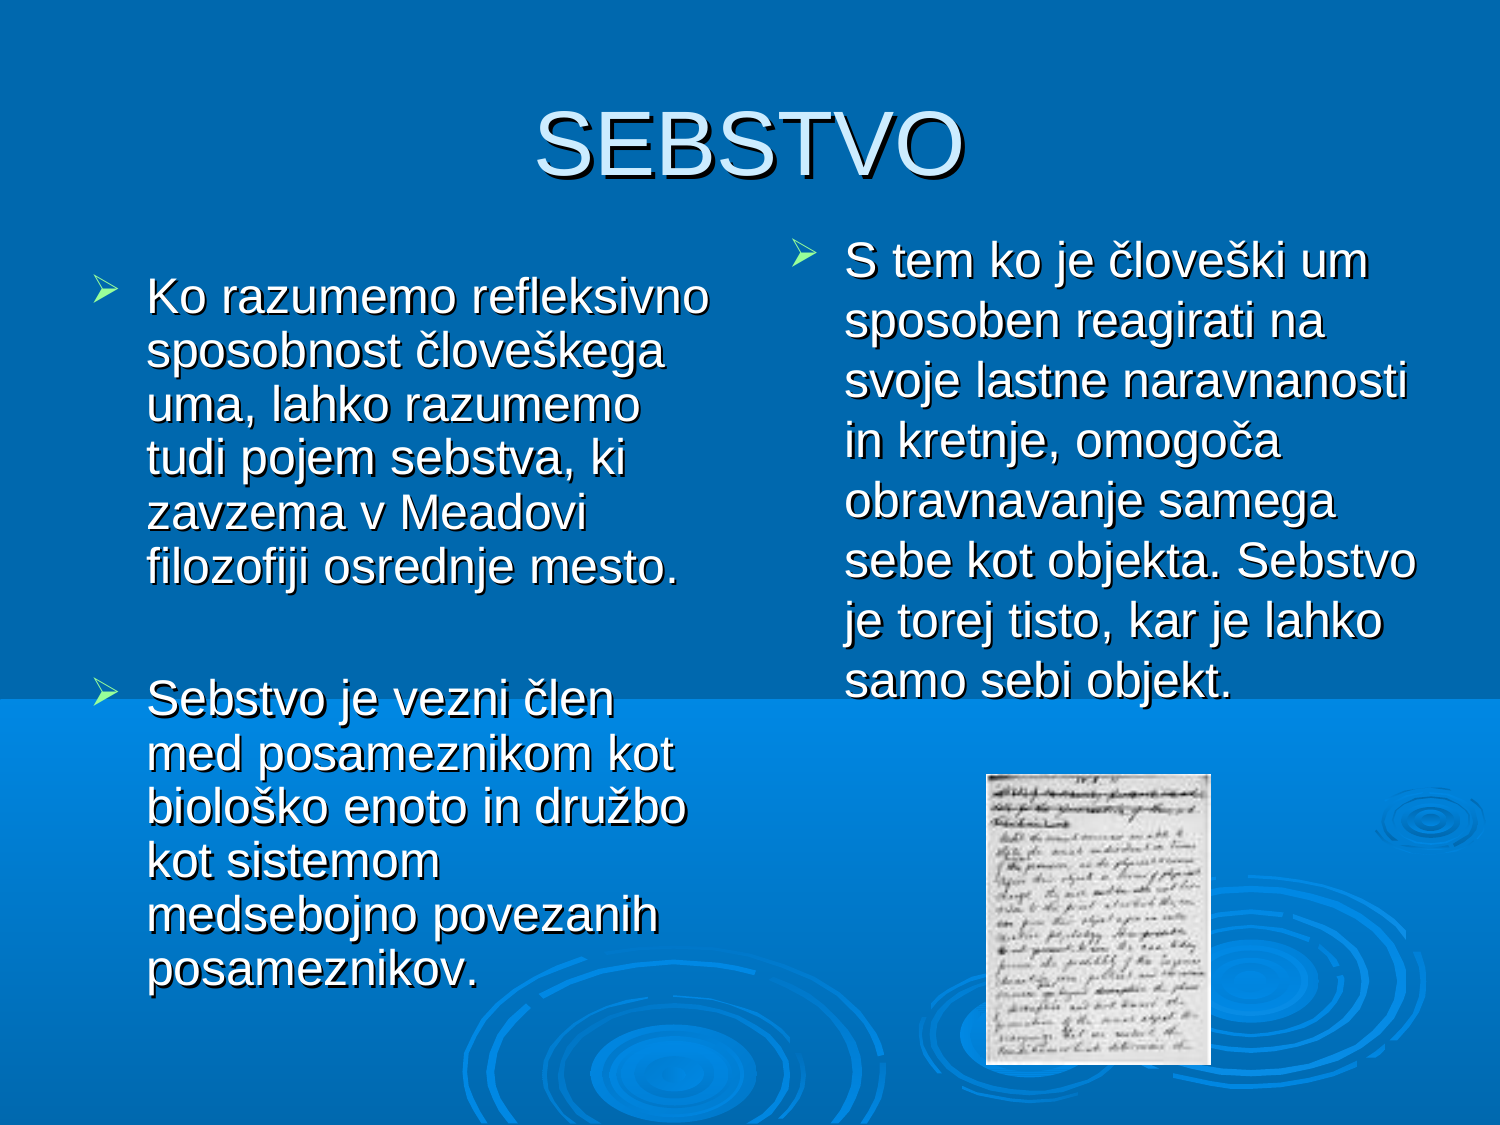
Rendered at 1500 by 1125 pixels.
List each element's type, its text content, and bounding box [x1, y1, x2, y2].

list S tem ko je človeški um sposoben reagirati na svoje lastne naravnanosti in kretnje, omogoča obravnavanje samega sebe kot objekta. Sebstvo je torej tisto, kar je lahko samo sebi objekt. [773, 219, 1437, 1005]
list Ko razumemo refleksivno sposobnost človeškega uma, lahko razumemo tudi pojem sebstva, ki zavzema v Meadovi filozofiji osrednje mesto. Sebstvo je vezni člen med posameznikom kot biološko enoto in družbo kot sistemom medsebojno povezanih posameznikov. [75, 262, 738, 1006]
picture [929, 774, 1211, 1096]
title SEBSTVO [75, 45, 1426, 233]
